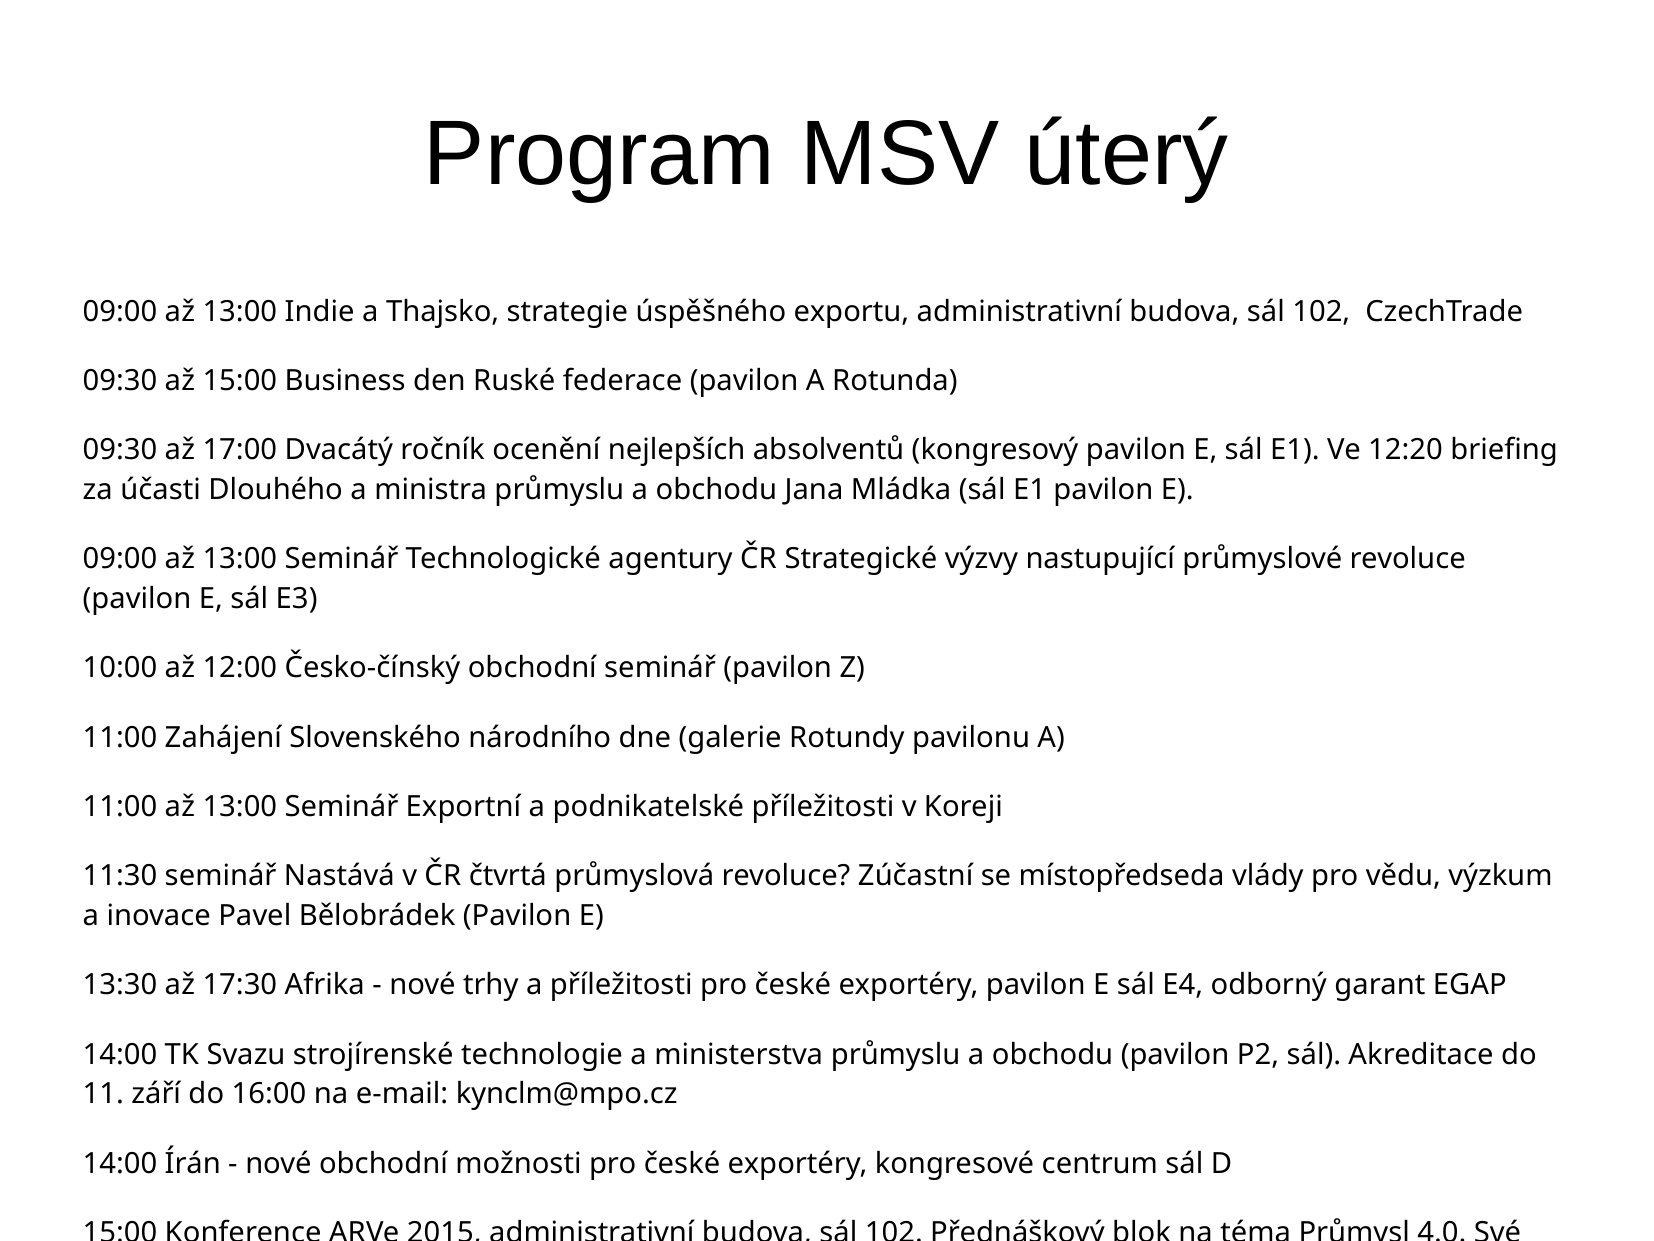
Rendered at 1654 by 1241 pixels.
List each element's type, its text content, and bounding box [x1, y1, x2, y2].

list 09:00 až 13:00 Indie a Thajsko, strategie úspěšného exportu, administrativní budova, sál 102, CzechTrade 09:30 až 15:00 Business den Ruské federace (pavilon A Rotunda) 09:30 až 17:00 Dvacátý ročník ocenění nejlepších absolventů (kongresový pavilon E, sál E1). Ve 12:20 briefing za účasti Dlouhého a ministra průmyslu a obchodu Jana Mládka (sál E1 pavilon E). 09:00 až 13:00 Seminář Technologické agentury ČR Strategické výzvy nastupující průmyslové revoluce (pavilon E, sál E3) 10:00 až 12:00 Česko-čínský obchodní seminář (pavilon Z) 11:00 Zahájení Slovenského národního dne (galerie Rotundy pavilonu A) 11:00 až 13:00 Seminář Exportní a podnikatelské příležitosti v Koreji 11:30 seminář Nastává v ČR čtvrtá průmyslová revoluce? Zúčastní se místopředseda vlády pro vědu, výzkum a inovace Pavel Bělobrádek (Pavilon E) 13:30 až 17:30 Afrika - nové trhy a příležitosti pro české exportéry, pavilon E sál E4, odborný garant EGAP 14:00 TK Svazu strojírenské technologie a ministerstva průmyslu a obchodu (pavilon P2, sál). Akreditace do 11. září do 16:00 na e-mail: kynclm@mpo.cz 14:00 Írán - nové obchodní možnosti pro české exportéry, kongresové centrum sál D 15:00 Konference ARVe 2015, administrativní budova, sál 102. Přednáškový blok na téma Průmysl 4.0. Své referáty přednese např. Jan Mládek, ministr průmyslu a obchodu [82, 290, 1571, 1177]
title Program MSV úterý [82, 49, 1571, 257]
